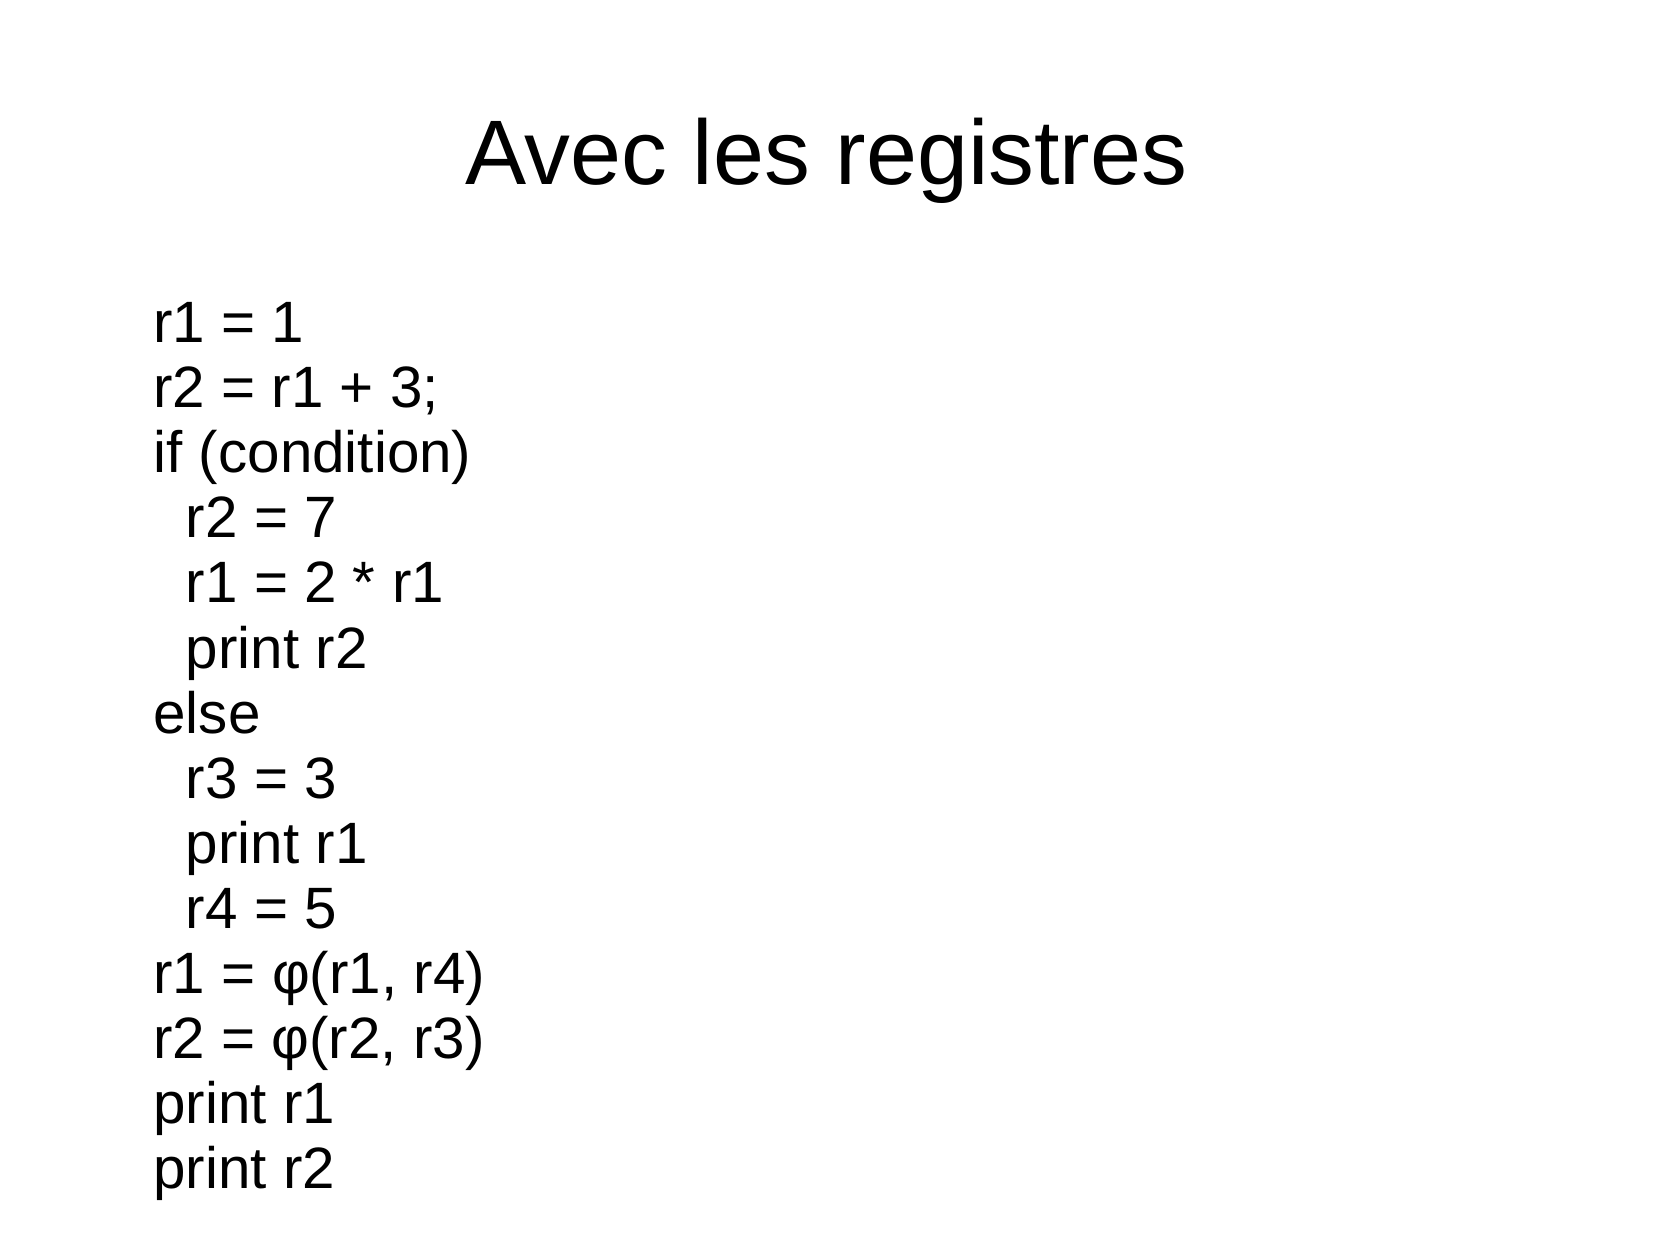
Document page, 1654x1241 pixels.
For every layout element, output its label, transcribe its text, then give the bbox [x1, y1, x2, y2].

title Avec les registres [82, 56, 1571, 250]
list r1 = 1 r2 = r1 + 3; if (condition) r2 = 7 r1 = 2 * r1 print r2 else r3 = 3 print r1 r4 = 5 r1 = φ(r1, r4) r2 = φ(r2, r3) print r1 print r2 [82, 290, 1571, 1201]
